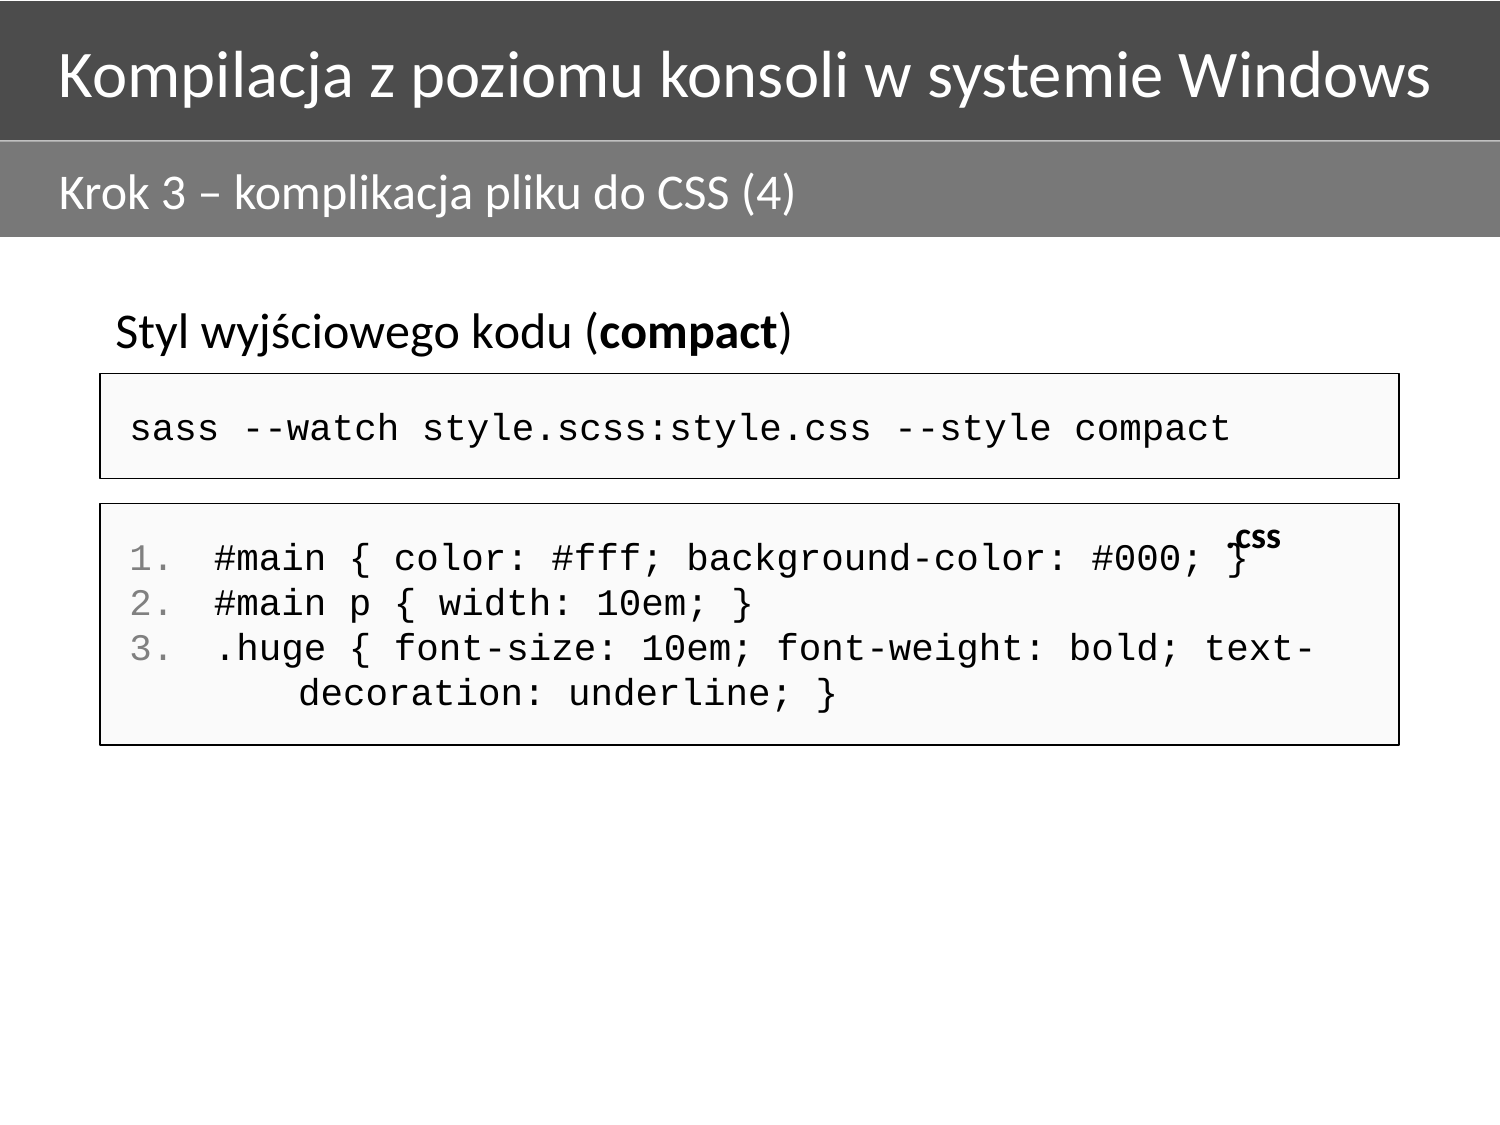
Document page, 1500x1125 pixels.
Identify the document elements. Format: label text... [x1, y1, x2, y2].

text_box Kompilacja z poziomu konsoli w systemie Windows [0, 1, 1500, 140]
text_box Krok 3 – komplikacja pliku do CSS (4) [0, 141, 1500, 237]
text_box sass --watch style.scss:style.css --style compact [99, 373, 1400, 479]
text_box .css [1210, 503, 1400, 565]
text_box #main { color: #fff; background-color: #000; } #main p { width: 10em; } .huge { font-size: 10em; font-weight: bold; text-decoration: underline; } [99, 503, 1400, 745]
subtitle Styl wyjściowego kodu (compact) [100, 290, 1400, 367]
